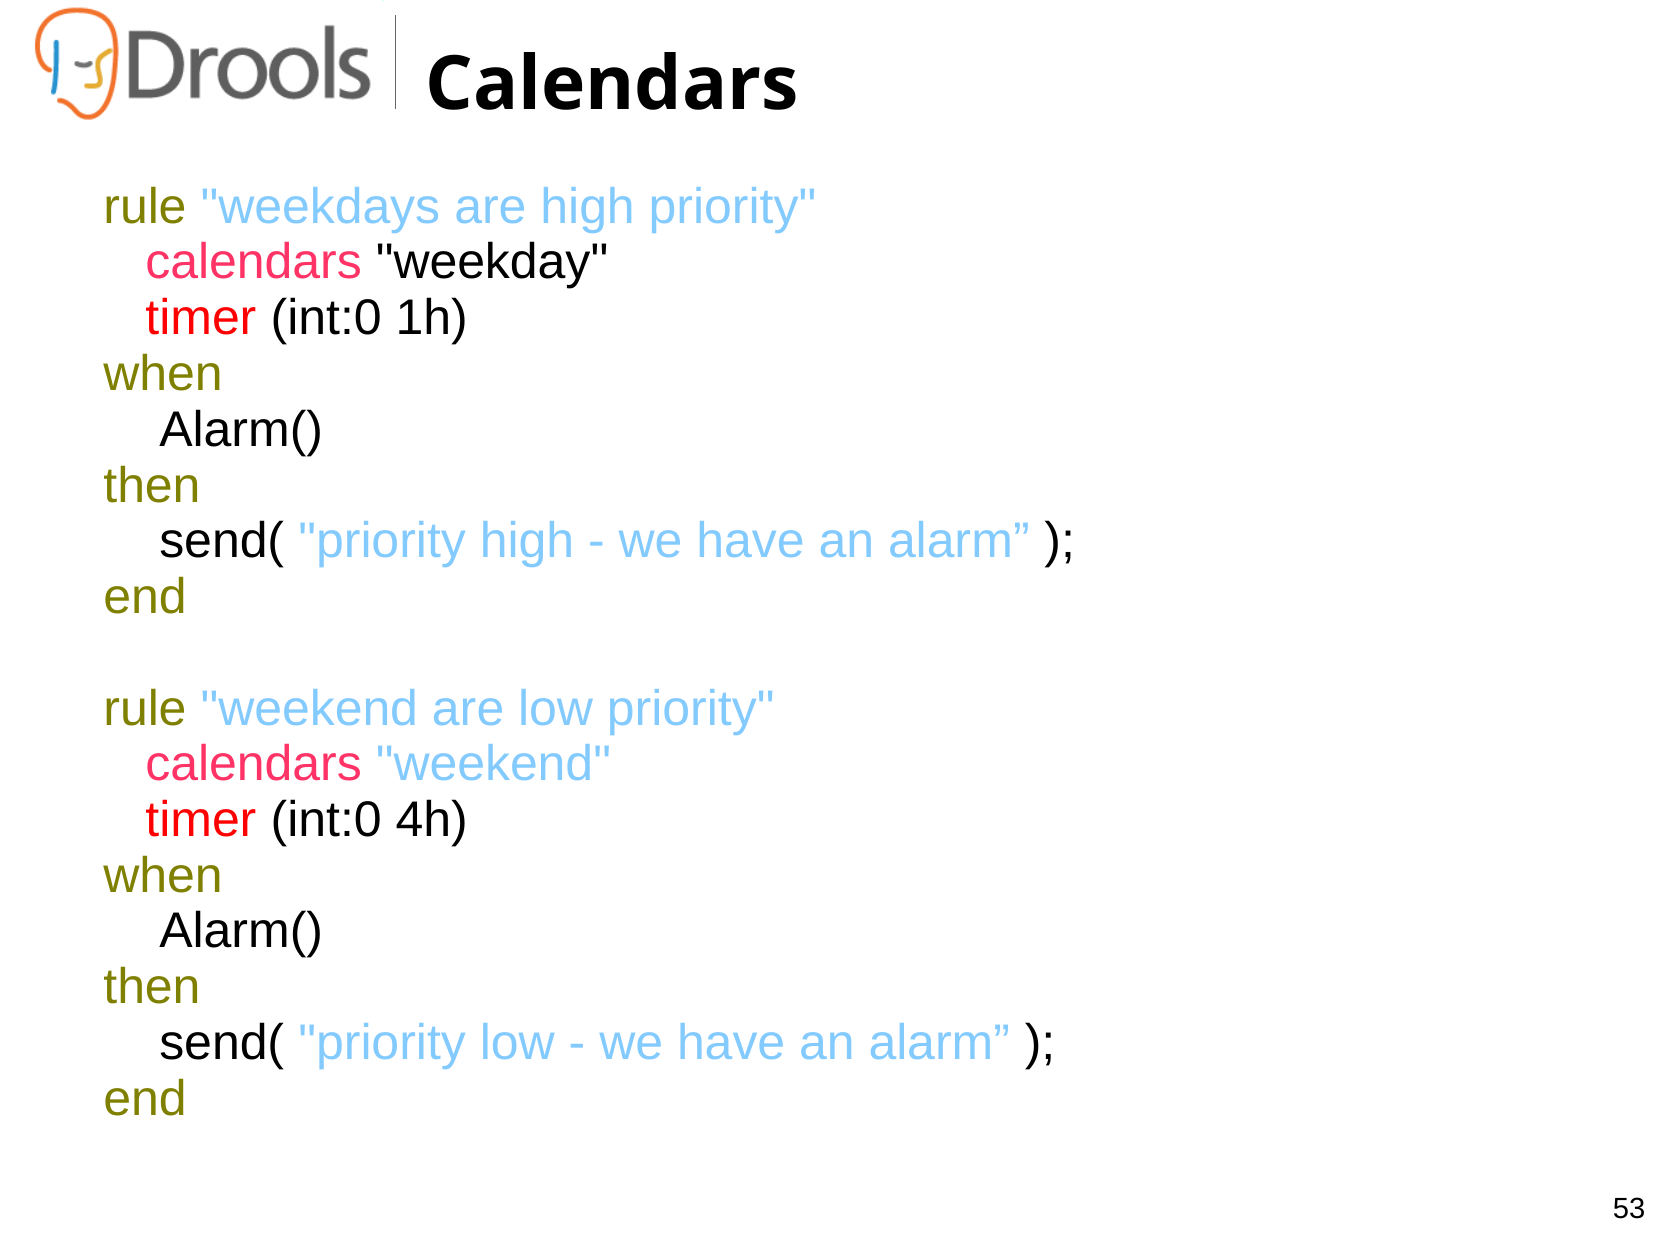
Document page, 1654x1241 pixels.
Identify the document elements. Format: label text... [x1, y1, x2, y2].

title Calendars [410, 17, 1640, 139]
picture [29, 0, 384, 126]
text_box rule "weekdays are high priority" calendars "weekday" timer (int:0 1h) when Alarm() then send( "priority high - we have an alarm” ); end rule "weekend are low priority" calendars "weekend" timer (int:0 4h) when Alarm() then send( "priority low - we have an alarm” ); end [88, 170, 1090, 1134]
